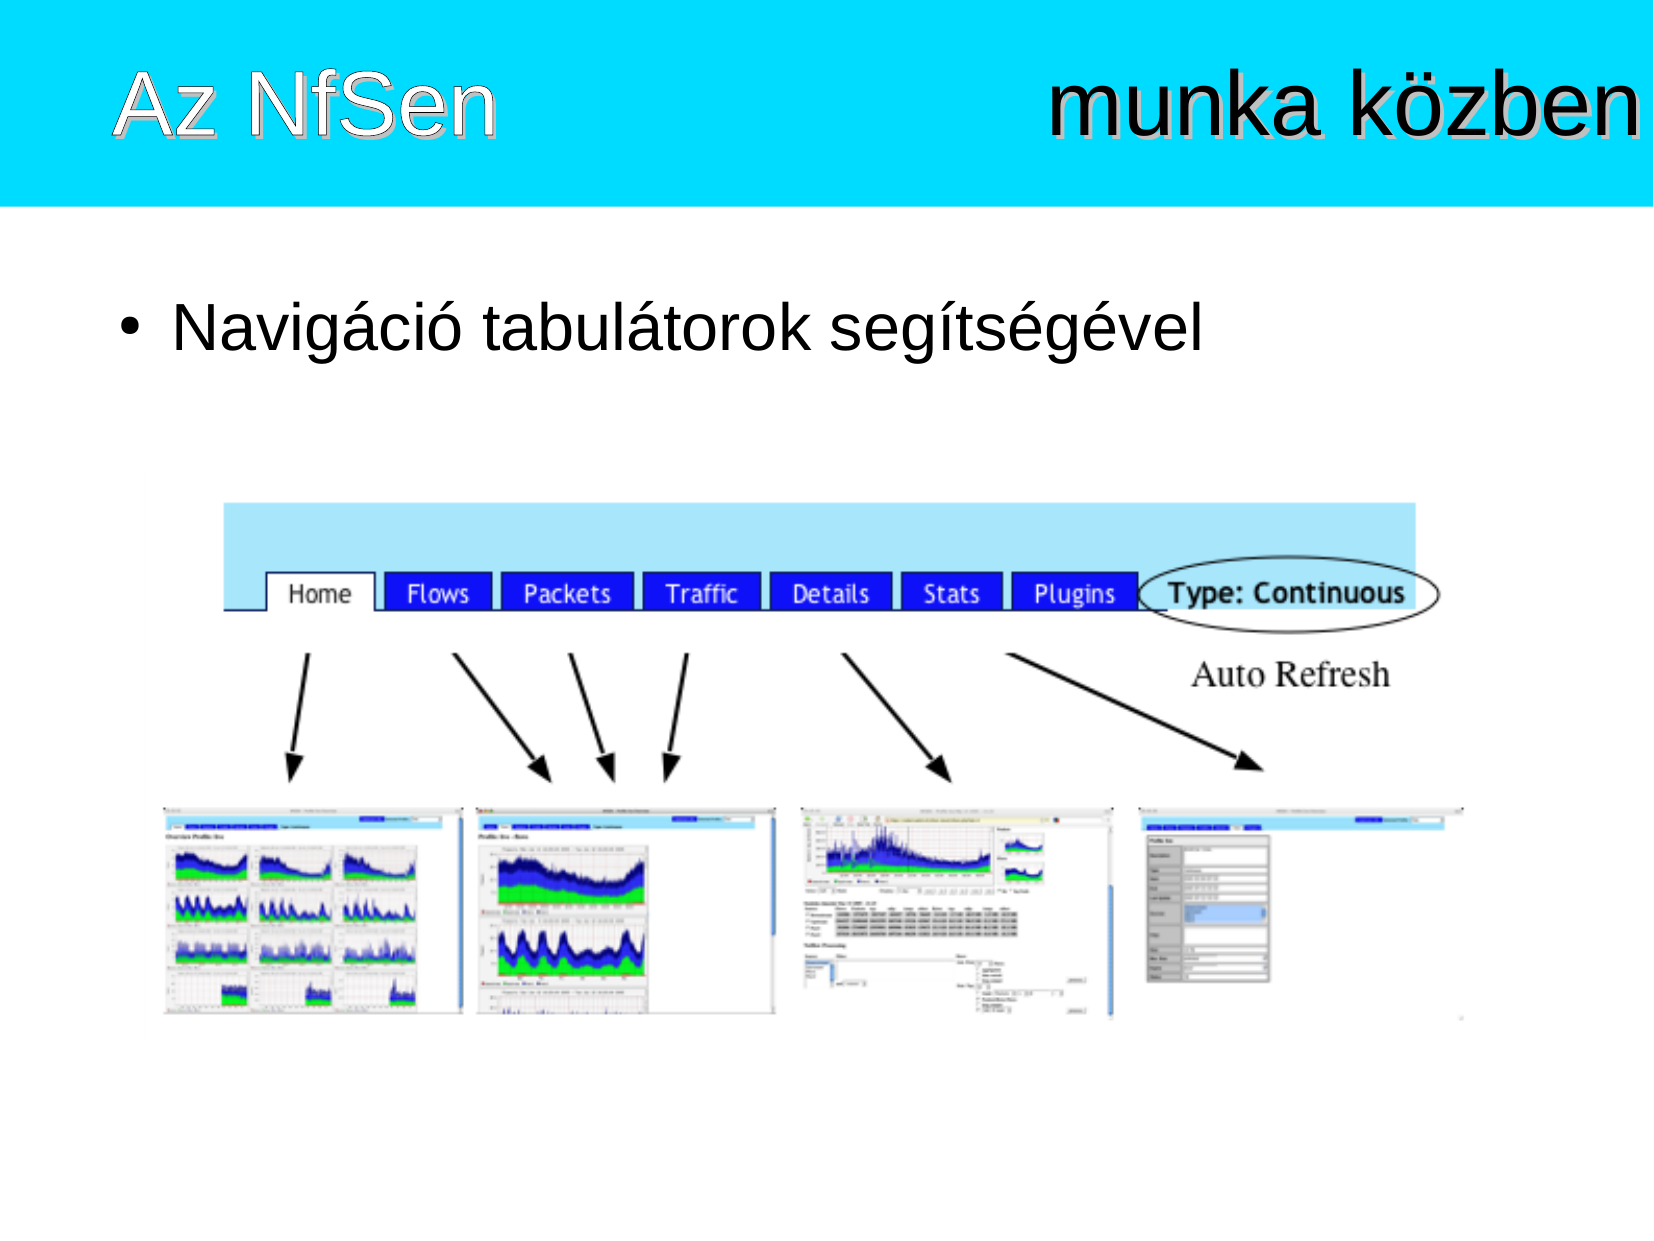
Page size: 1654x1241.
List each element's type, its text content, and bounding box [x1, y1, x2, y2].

list Navigáció tabulátorok segítségével [82, 290, 1571, 1109]
title Az NfSen munka közben [0, 0, 1654, 207]
picture [143, 472, 1510, 1044]
